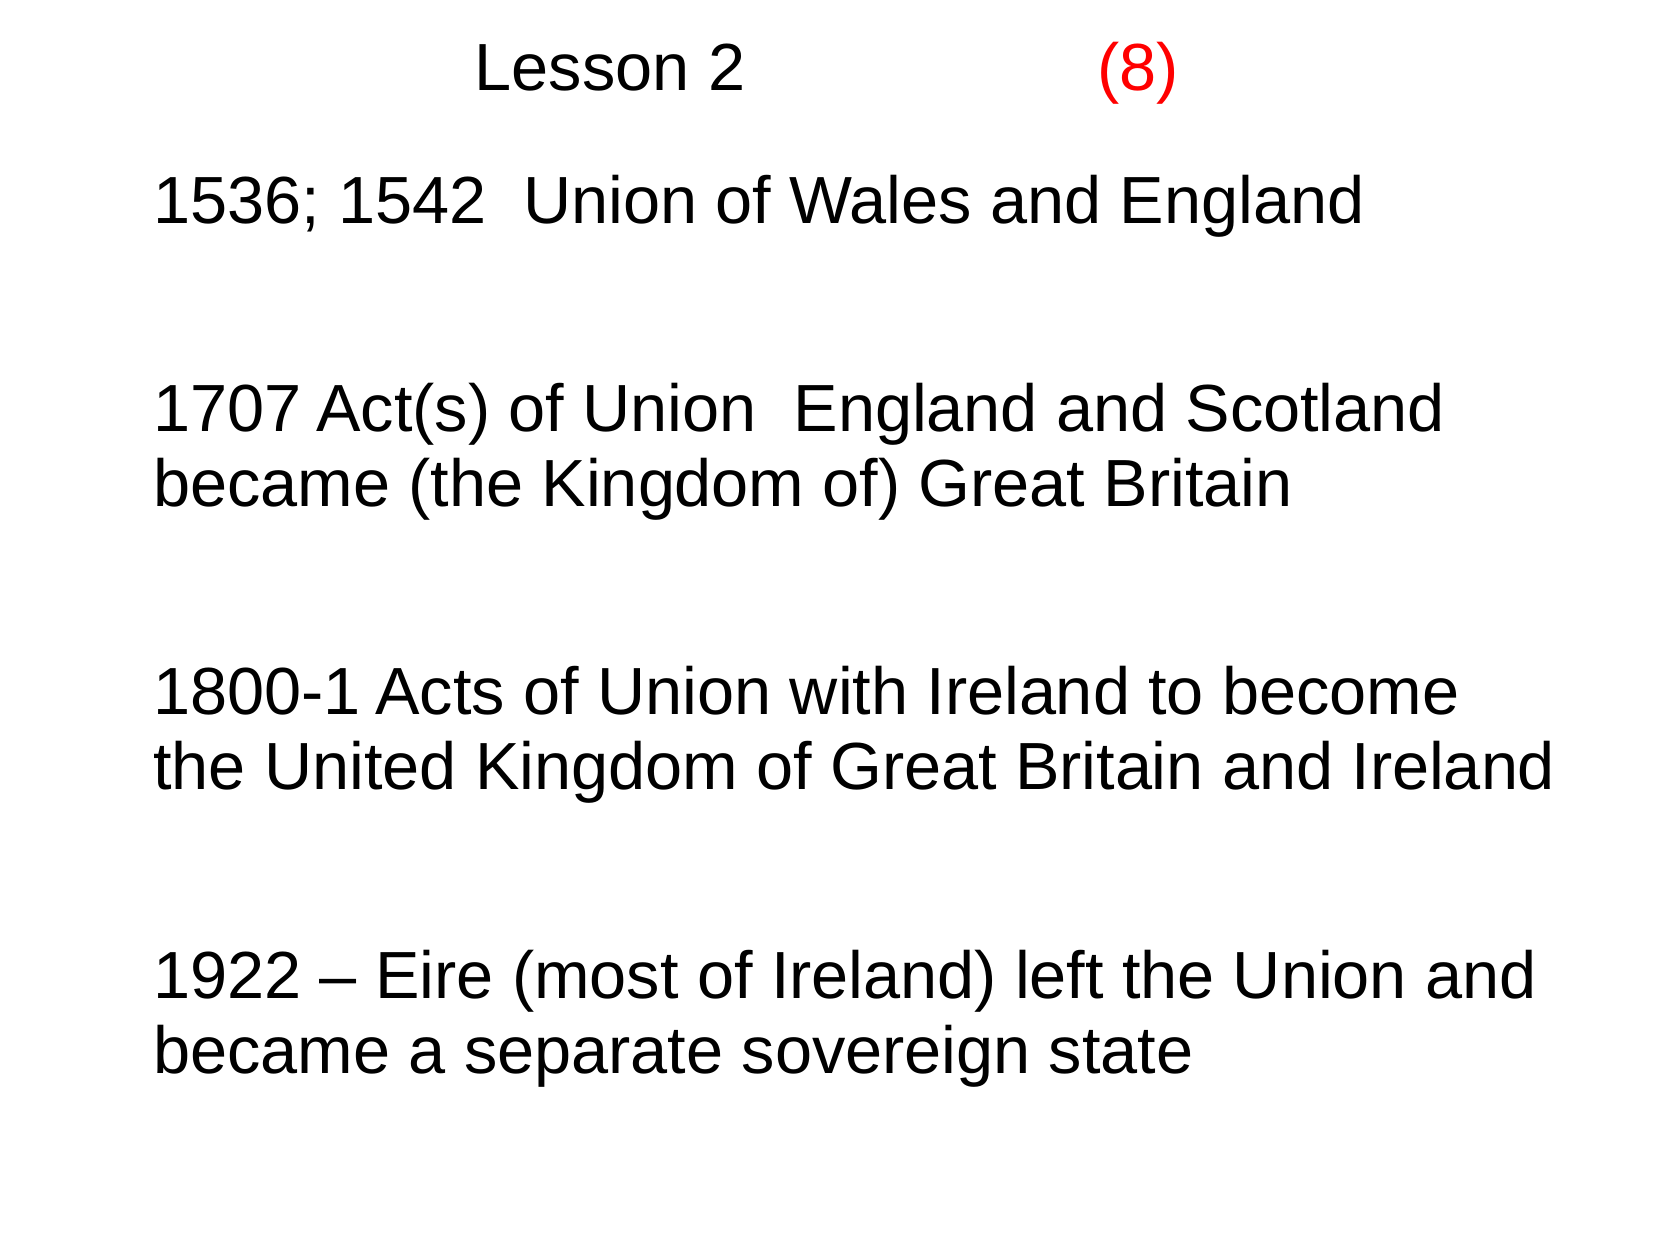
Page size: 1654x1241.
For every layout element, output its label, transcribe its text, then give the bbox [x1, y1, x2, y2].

list 1536; 1542 Union of Wales and England 1707 Act(s) of Union England and Scotland became (the Kingdom of) Great Britain 1800-1 Acts of Union with Ireland to become the United Kingdom of Great Britain and Ireland 1922 – Eire (most of Ireland) left the Union and became a separate sovereign state [82, 162, 1571, 1163]
title Lesson 2 (8) [82, 19, 1571, 115]
